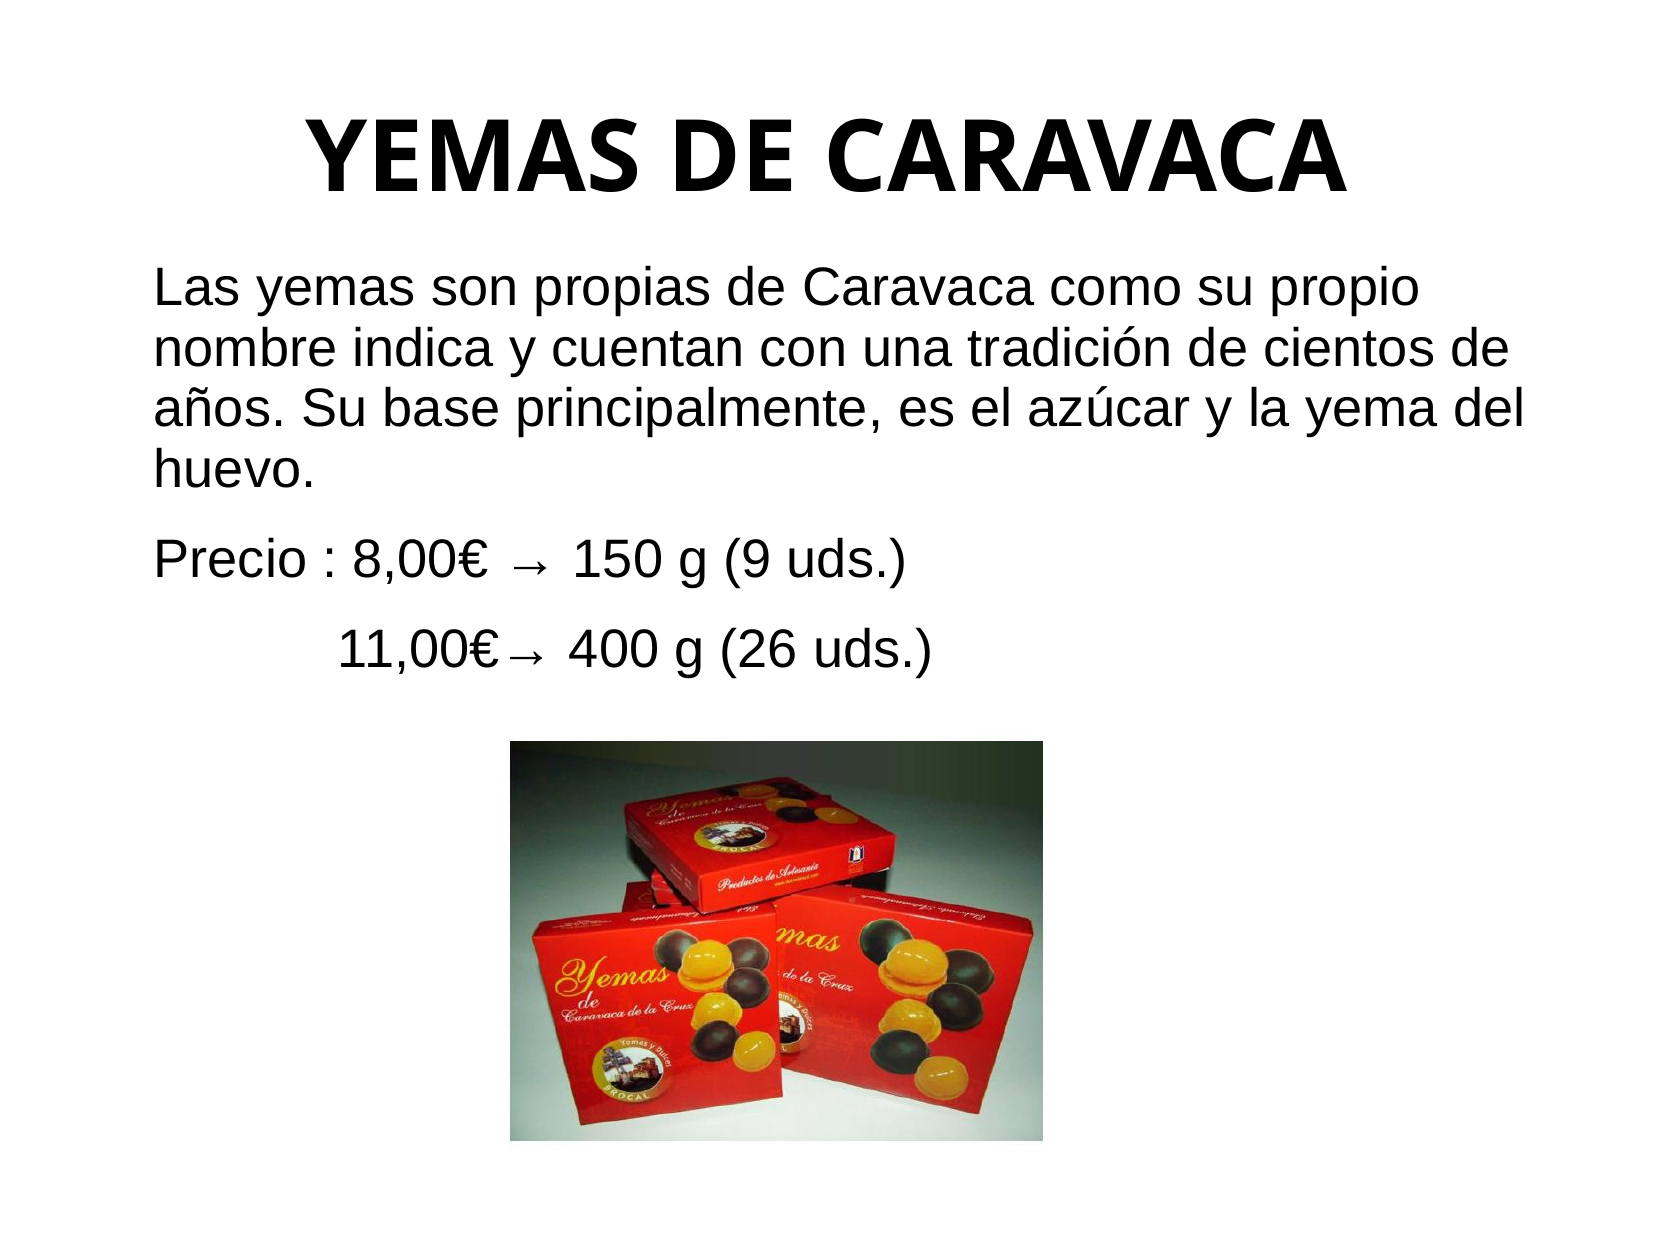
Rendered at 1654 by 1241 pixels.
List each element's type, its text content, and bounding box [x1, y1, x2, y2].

title YEMAS DE CARAVACA [82, 49, 1571, 256]
list Las yemas son propias de Caravaca como su propio nombre indica y cuentan con una tradición de cientos de años. Su base principalmente, es el azúcar y la yema del huevo. Precio : 8,00€ → 150 g (9 uds.) 11,00€→ 400 g (26 uds.) [82, 256, 1571, 976]
picture [492, 727, 1060, 1154]
